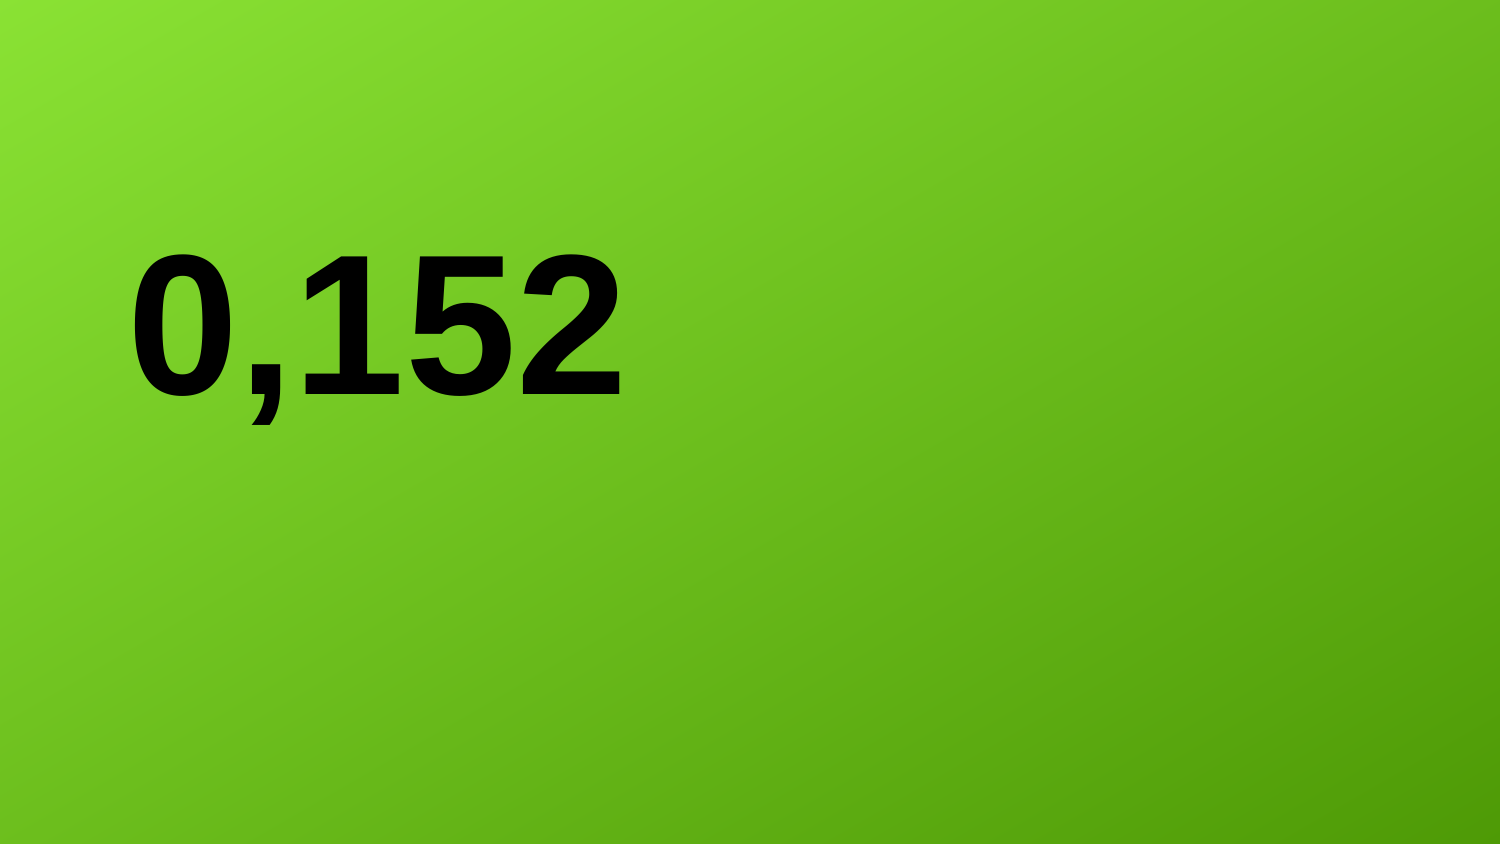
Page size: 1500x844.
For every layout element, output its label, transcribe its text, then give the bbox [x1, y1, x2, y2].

text_box 0,152 [162, 276, 202, 374]
text_box 0,152 [112, 259, 1388, 450]
